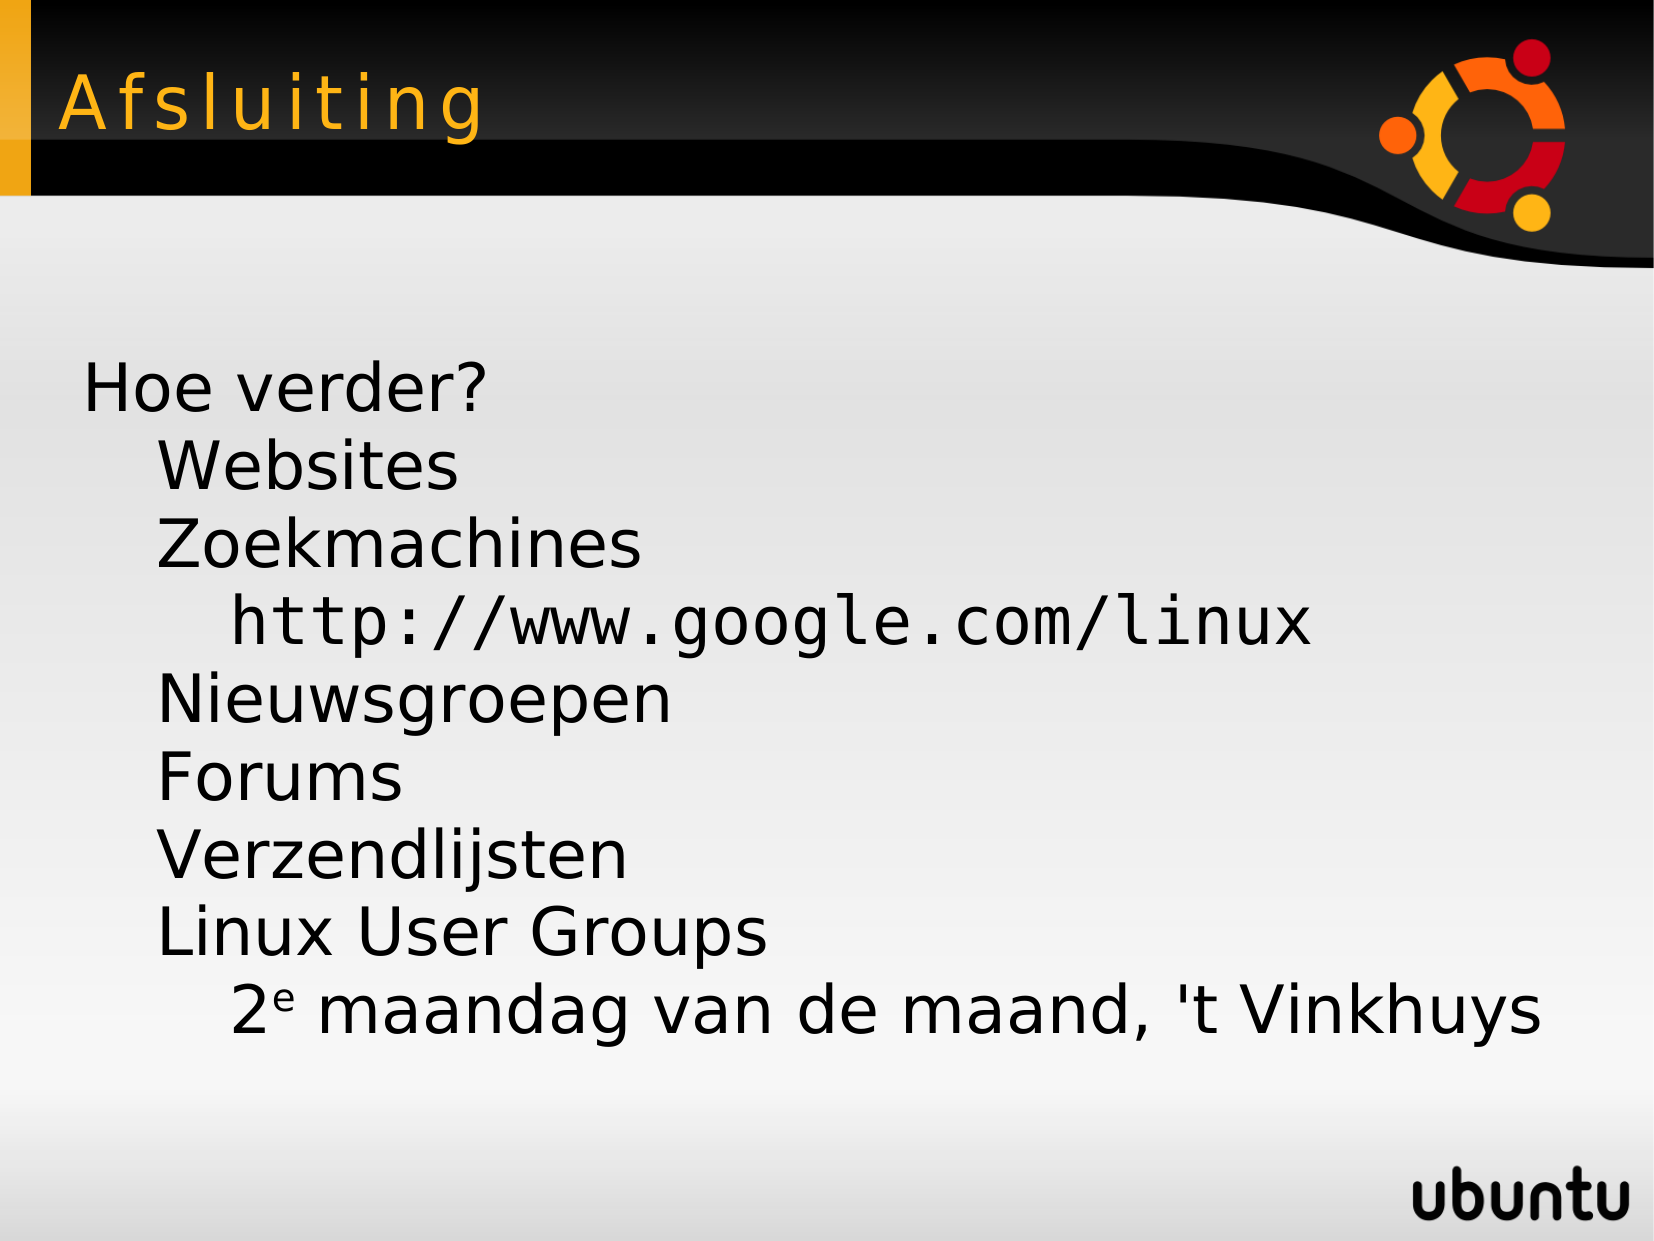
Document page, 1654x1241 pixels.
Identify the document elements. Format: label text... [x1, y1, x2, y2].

picture [0, 0, 1654, 1241]
title Afsluiting [59, 29, 1270, 178]
subtitle Hoe verder? Websites Zoekmachines http://www.google.com/linux Nieuwsgroepen Forums Verzendlijsten Linux User Groups 2e maandag van de maand, 't Vinkhuys [82, 290, 1571, 1109]
